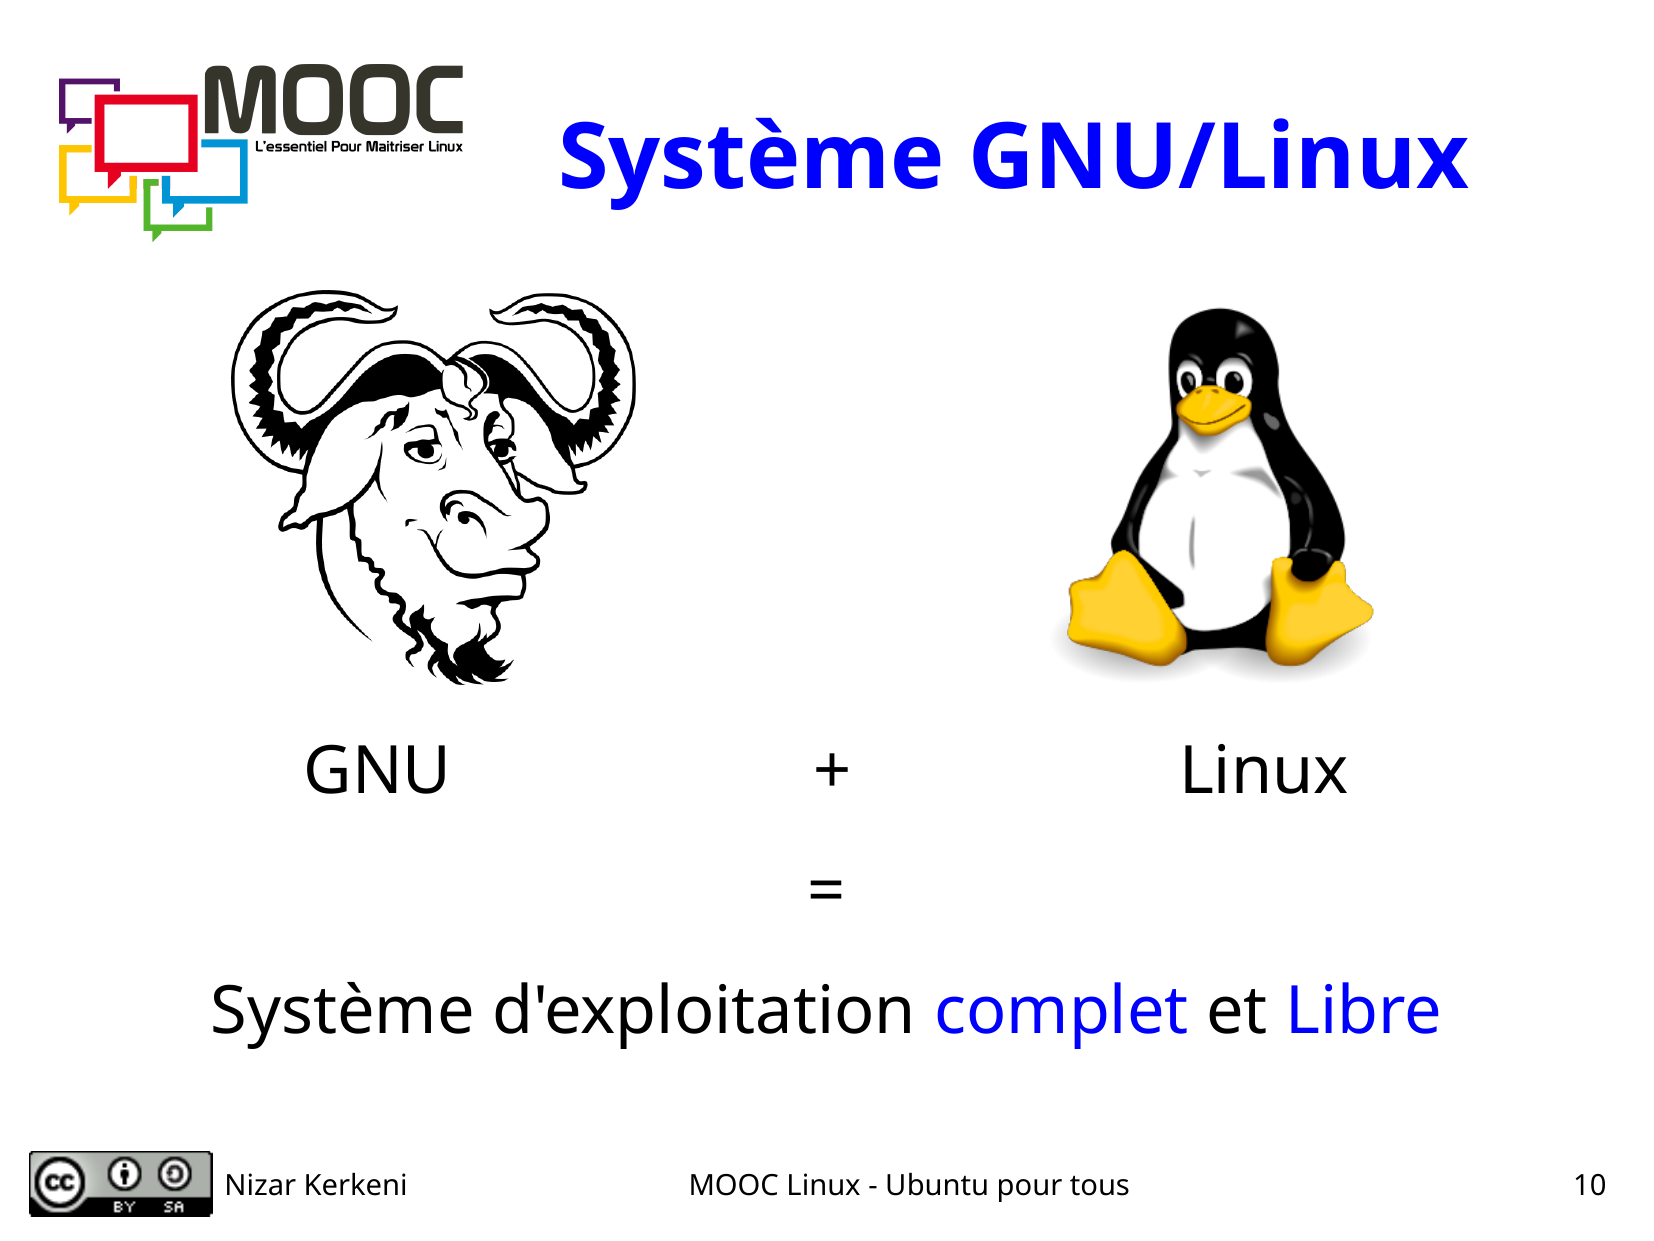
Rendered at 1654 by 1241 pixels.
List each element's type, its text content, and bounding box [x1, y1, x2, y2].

picture [231, 290, 636, 685]
list GNU + Linux = Système d'exploitation complet et Libre [59, 722, 1595, 1117]
title Système GNU/Linux [460, 49, 1568, 257]
picture [1050, 290, 1391, 685]
picture [59, 64, 460, 242]
picture [29, 1151, 213, 1217]
